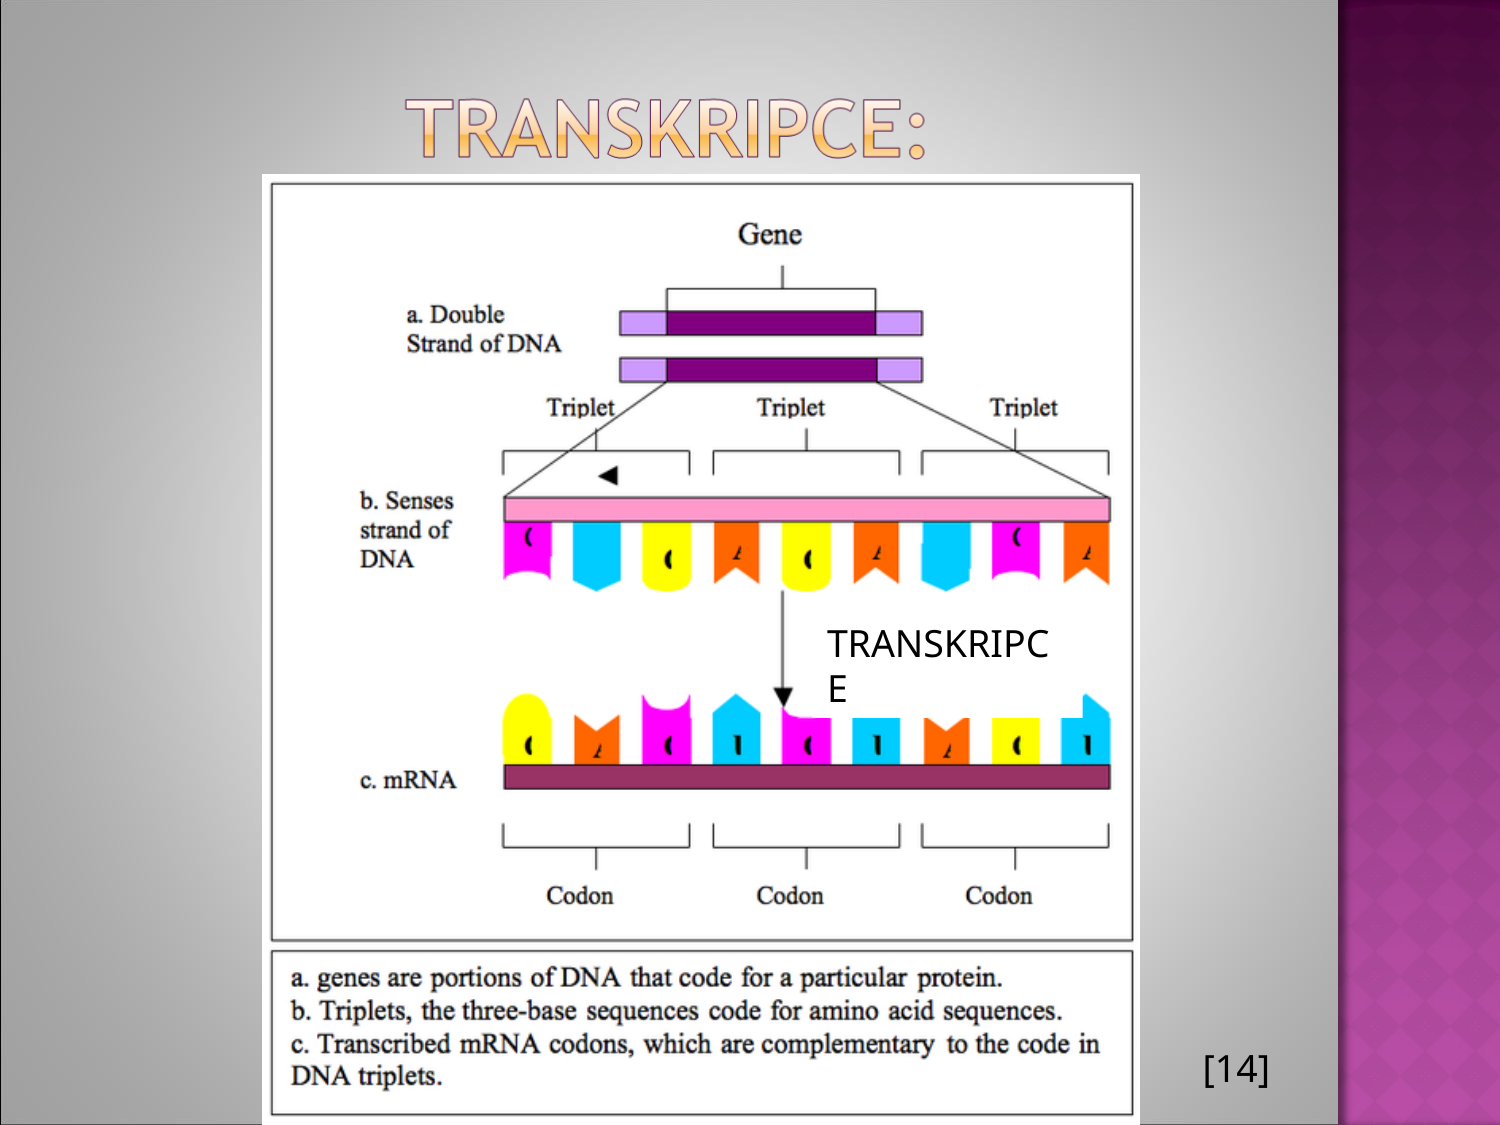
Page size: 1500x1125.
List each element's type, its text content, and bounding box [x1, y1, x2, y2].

text_box [73, 36, 1265, 1125]
text_box TRANSKRIPCE [812, 612, 1083, 718]
text_box [14] [1187, 1037, 1286, 1098]
picture [0, 0, 1500, 1125]
